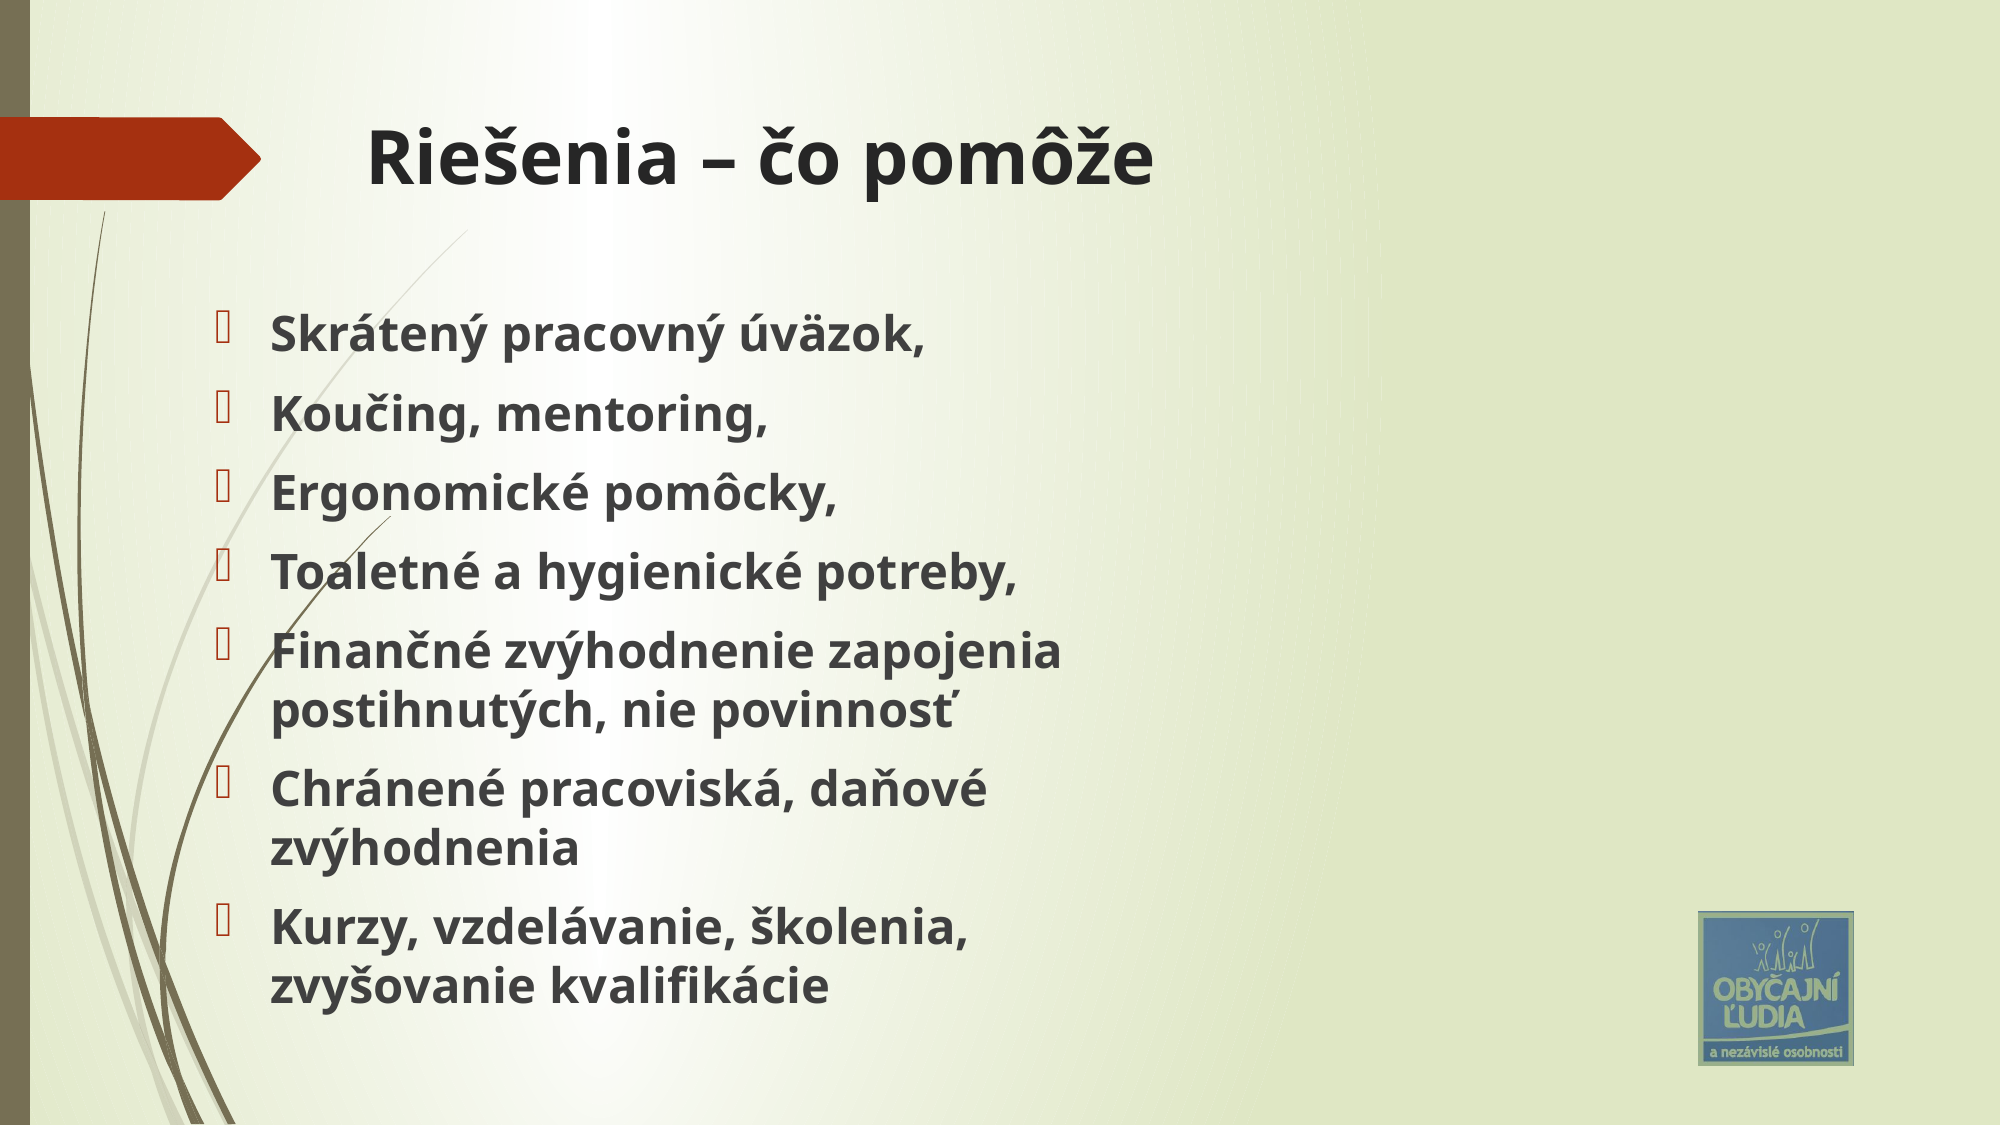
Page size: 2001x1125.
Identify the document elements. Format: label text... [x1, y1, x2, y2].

title Riešenia – čo pomôže [350, 102, 1813, 226]
list Skrátený pracovný úväzok, Koučing, mentoring, Ergonomické pomôcky, Toaletné a hygienické potreby, Finančné zvýhodnenie zapojenia postihnutých, nie povinnosť Chránené pracoviská, daňové zvýhodnenia Kurzy, vzdelávanie, školenia, zvyšovanie kvalifikácie [199, 231, 1150, 1027]
picture [1698, 911, 1854, 1066]
